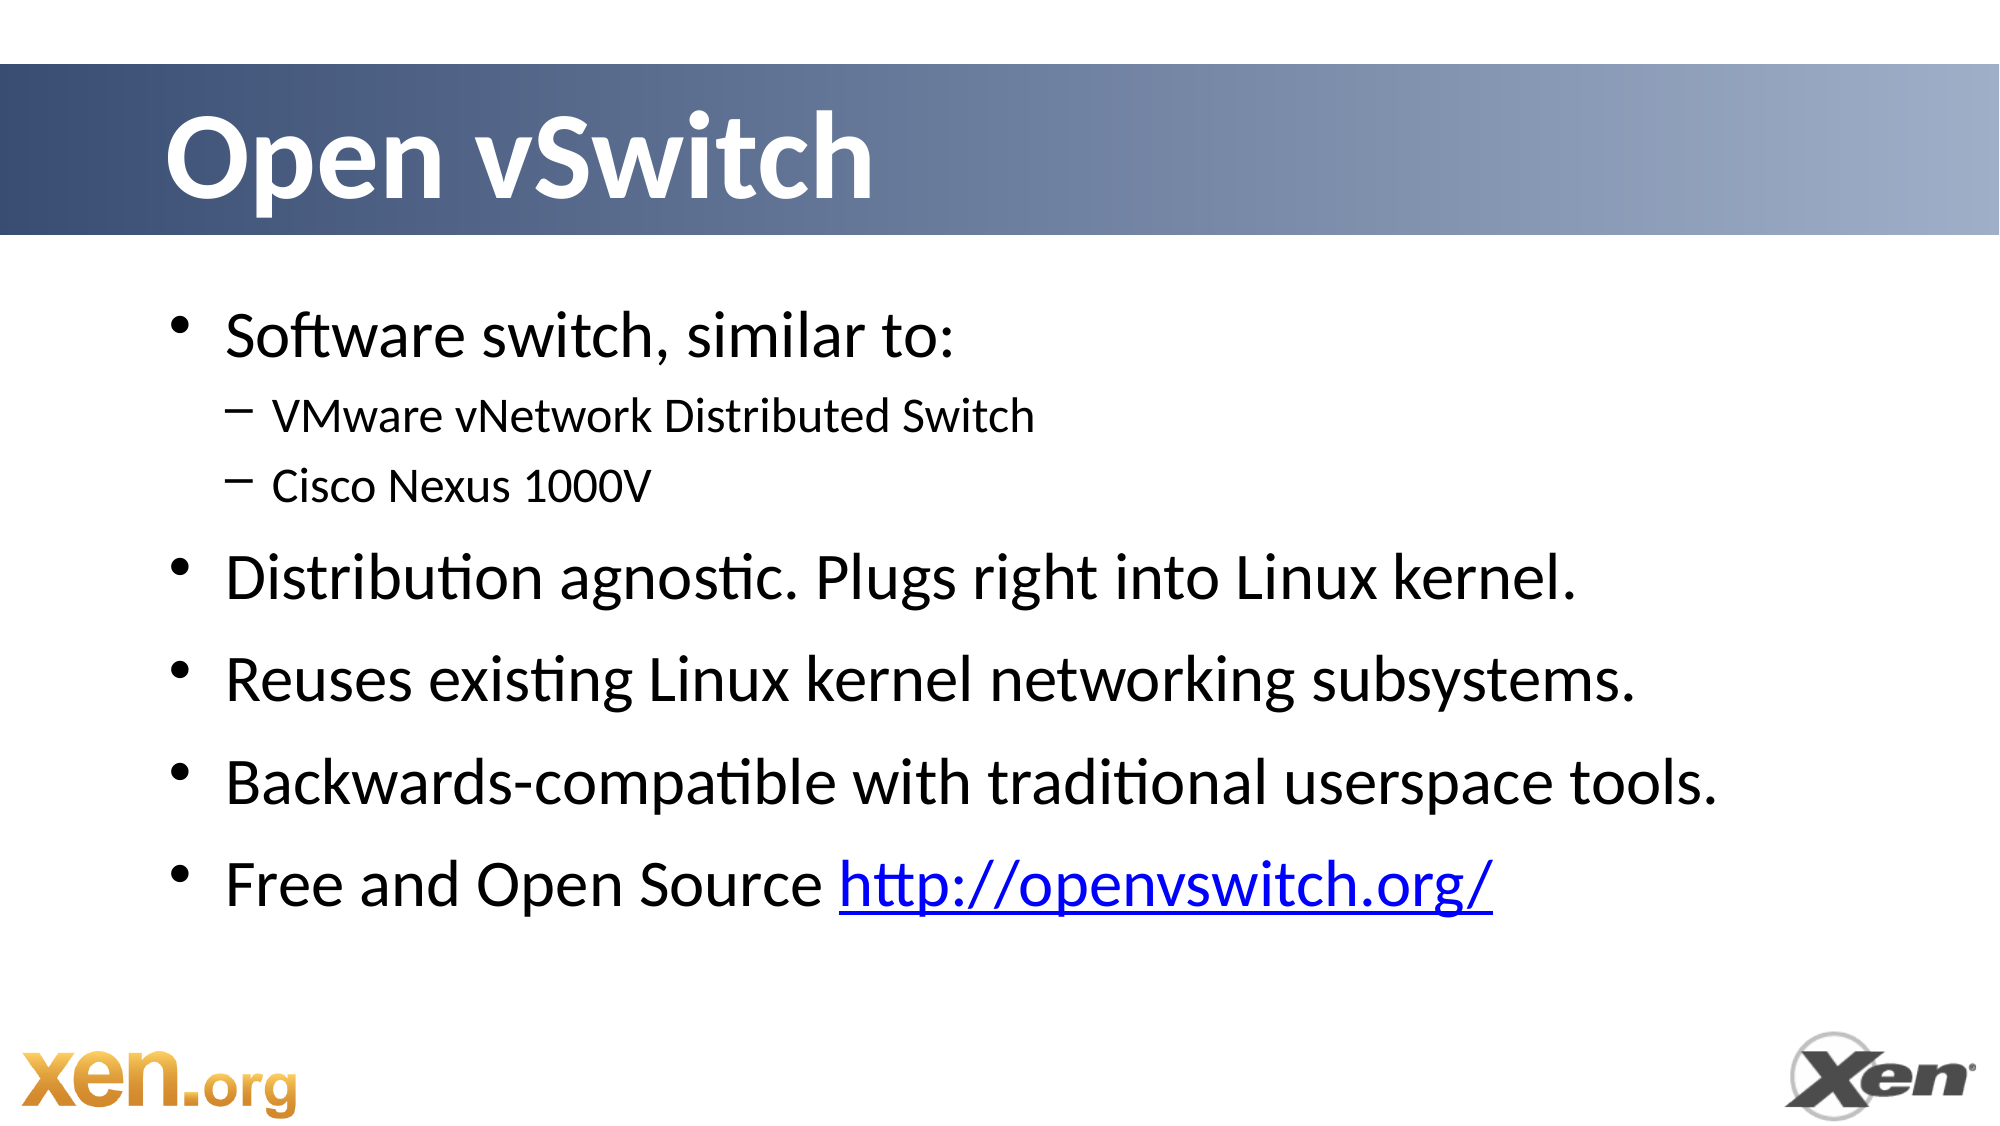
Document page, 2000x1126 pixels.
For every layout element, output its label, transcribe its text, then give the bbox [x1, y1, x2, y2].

list Software switch, similar to: VMware vNetwork Distributed Switch Cisco Nexus 1000V Distribution agnostic. Plugs right into Linux kernel. Reuses existing Linux kernel networking subsystems. Backwards-compatible with traditional userspace tools. Free and Open Source http://openvswitch.org/ [149, 296, 1850, 973]
title Open vSwitch [150, 54, 1850, 243]
picture [19, 1051, 303, 1123]
table_cell Dom0 OS: CentOS, Debian, Fedora, NetBSD, OpenSuse, RHEL 5.x, Solaris 11, … [1779, 1030, 1989, 1126]
